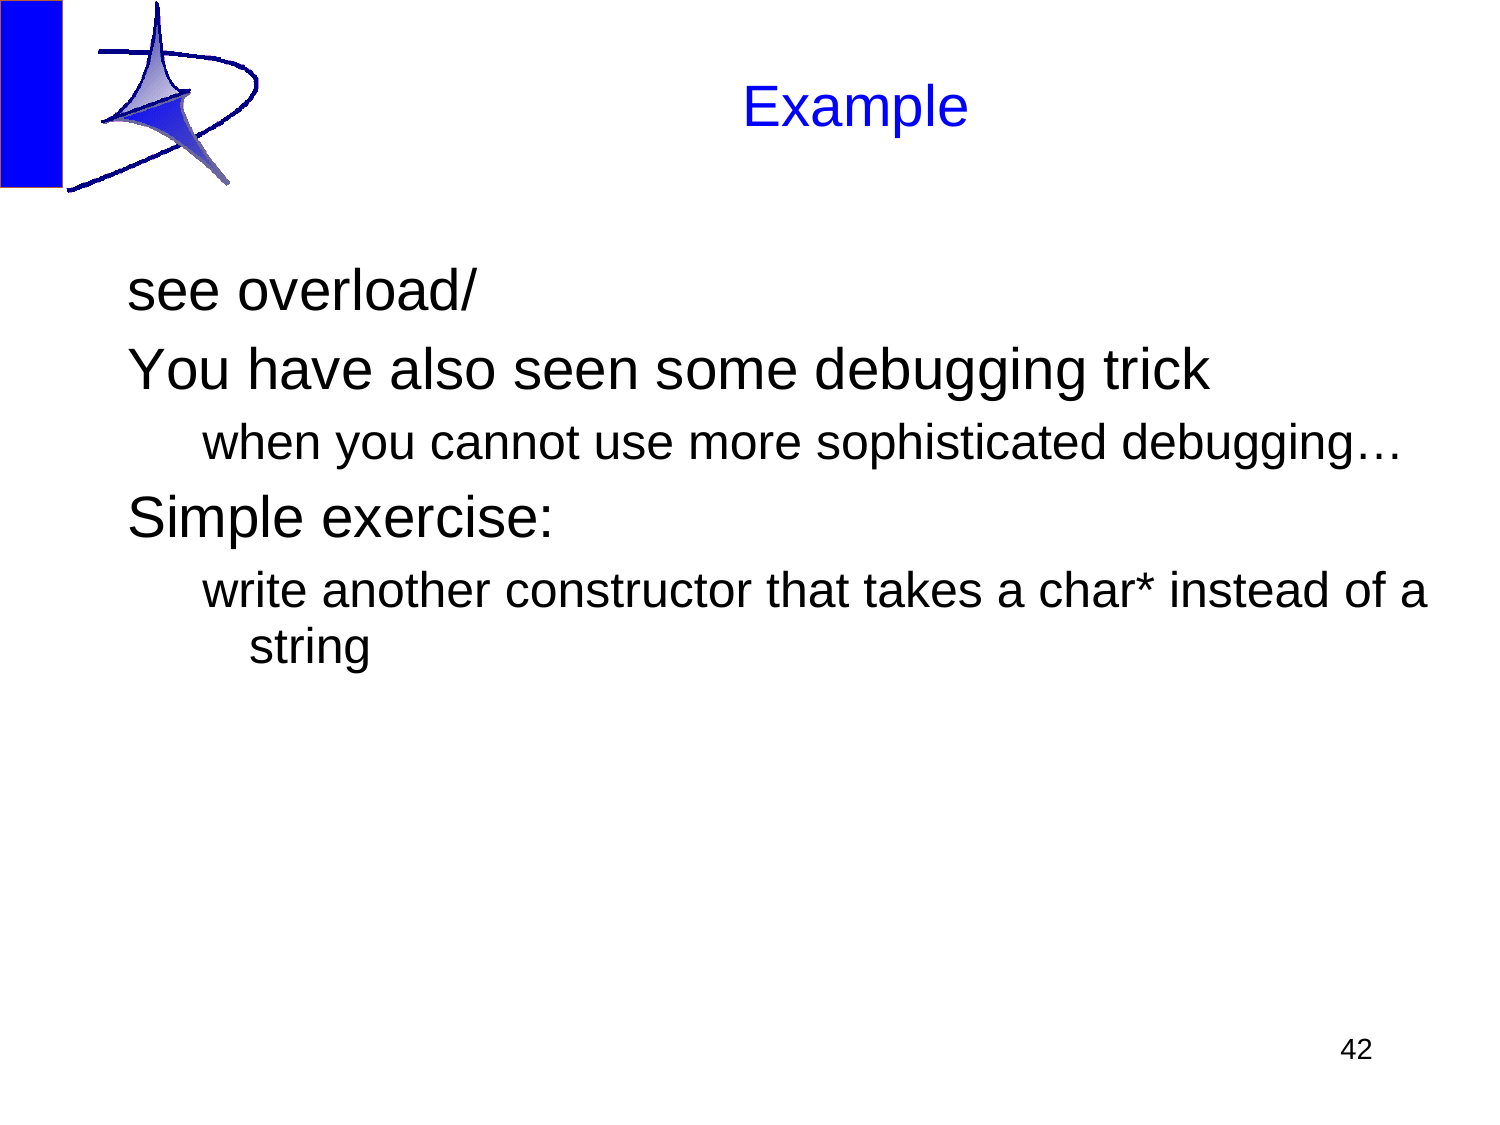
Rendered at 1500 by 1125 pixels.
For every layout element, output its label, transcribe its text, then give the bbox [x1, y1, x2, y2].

title Example [262, 24, 1450, 188]
picture [62, 0, 263, 197]
list see overload/ You have also seen some debugging trick when you cannot use more sophisticated debugging… Simple exercise: write another constructor that takes a char* instead of a string [112, 249, 1450, 1001]
